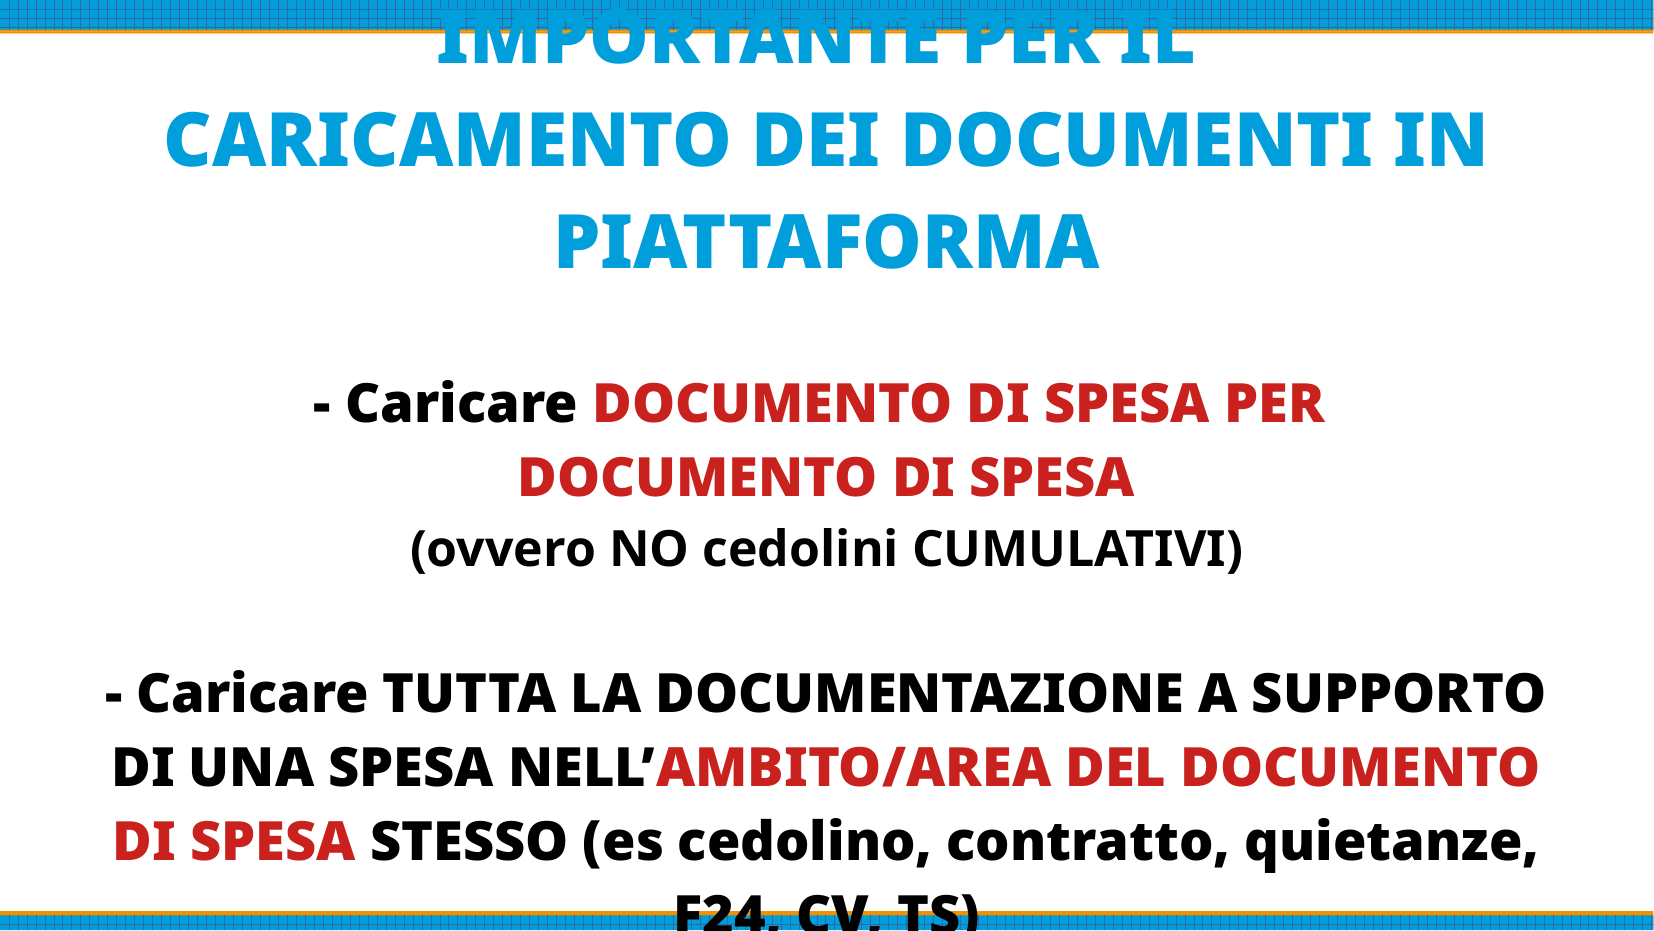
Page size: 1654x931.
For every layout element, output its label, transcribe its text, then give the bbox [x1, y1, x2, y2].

subtitle IMPORTANTE PER IL CARICAMENTO DEI DOCUMENTI IN PIATTAFORMA - Caricare DOCUMENTO DI SPESA PER DOCUMENTO DI SPESA (ovvero NO cedolini CUMULATIVI) - Caricare TUTTA LA DOCUMENTAZIONE A SUPPORTO DI UNA SPESA NELL’AMBITO/AREA DEL DOCUMENTO DI SPESA STESSO (es cedolino, contratto, quietanze, F24, CV, TS) [88, 55, 1565, 880]
